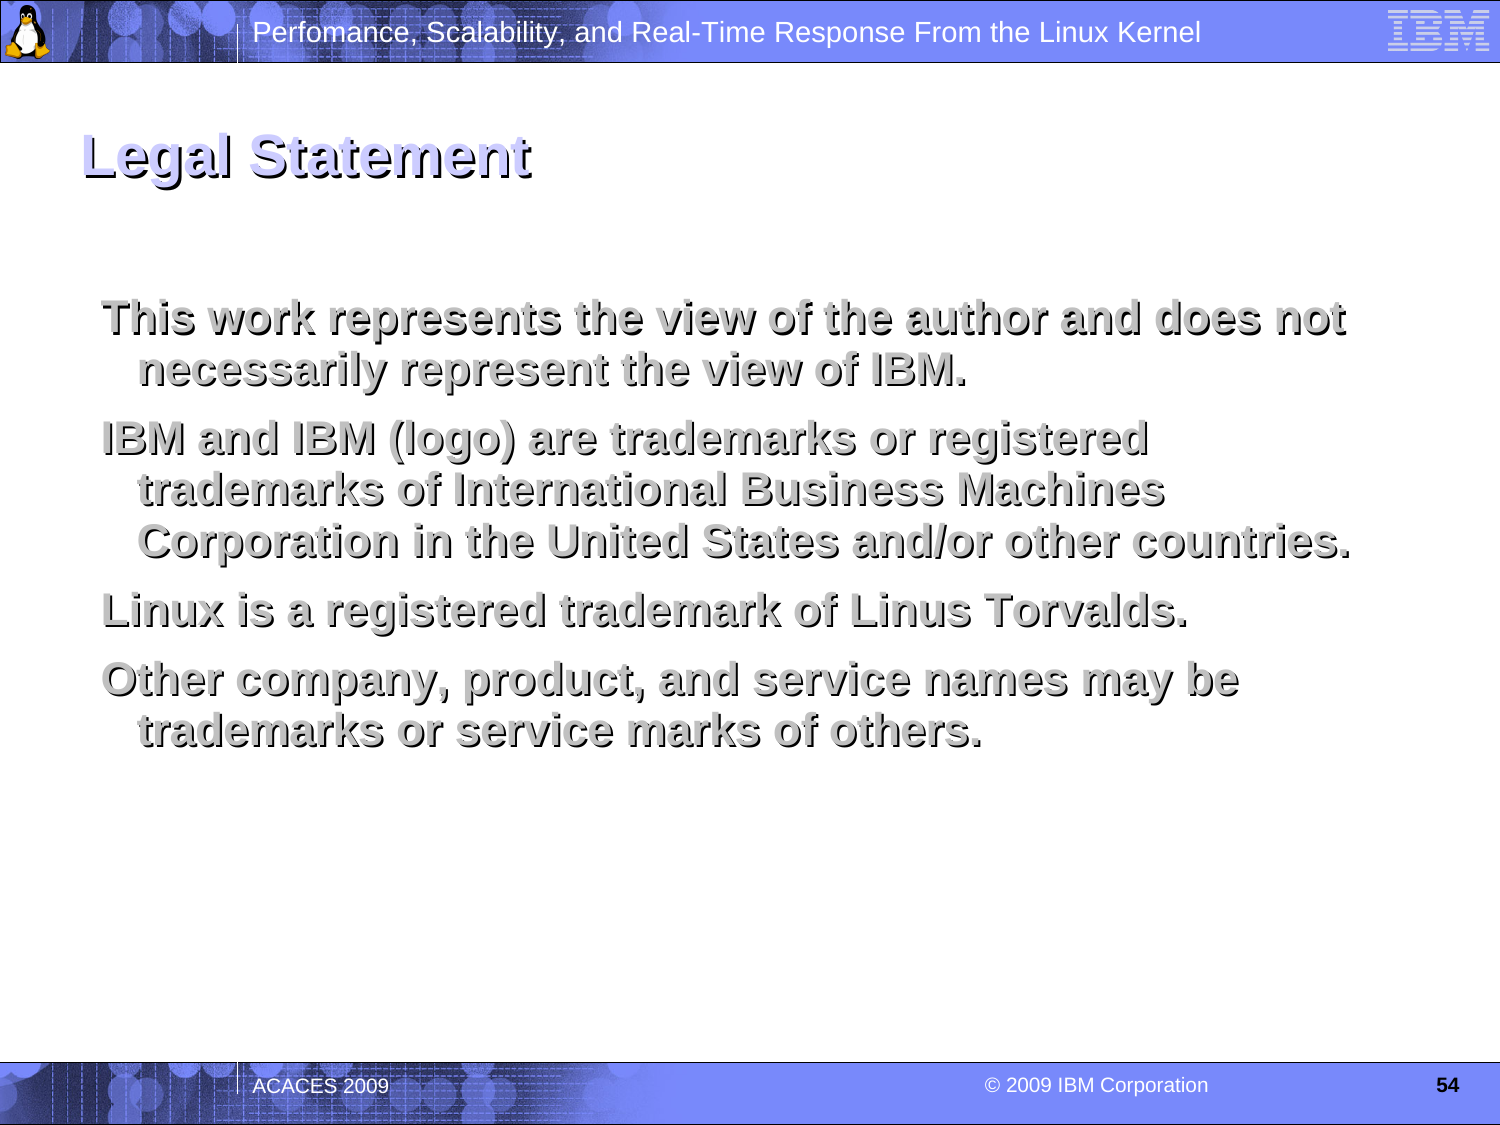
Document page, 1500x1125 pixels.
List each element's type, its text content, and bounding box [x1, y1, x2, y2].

title Legal Statement [79, 124, 1433, 192]
picture [0, 1063, 1500, 1124]
picture [1, 1, 1500, 62]
list This work represents the view of the author and does not necessarily represent the view of IBM. IBM and IBM (logo) are trademarks or registered trademarks of International Business Machines Corporation in the United States and/or other countries. Linux is a registered trademark of Linus Torvalds. Other company, product, and service names may be trademarks or service marks of others. [99, 291, 1389, 1022]
